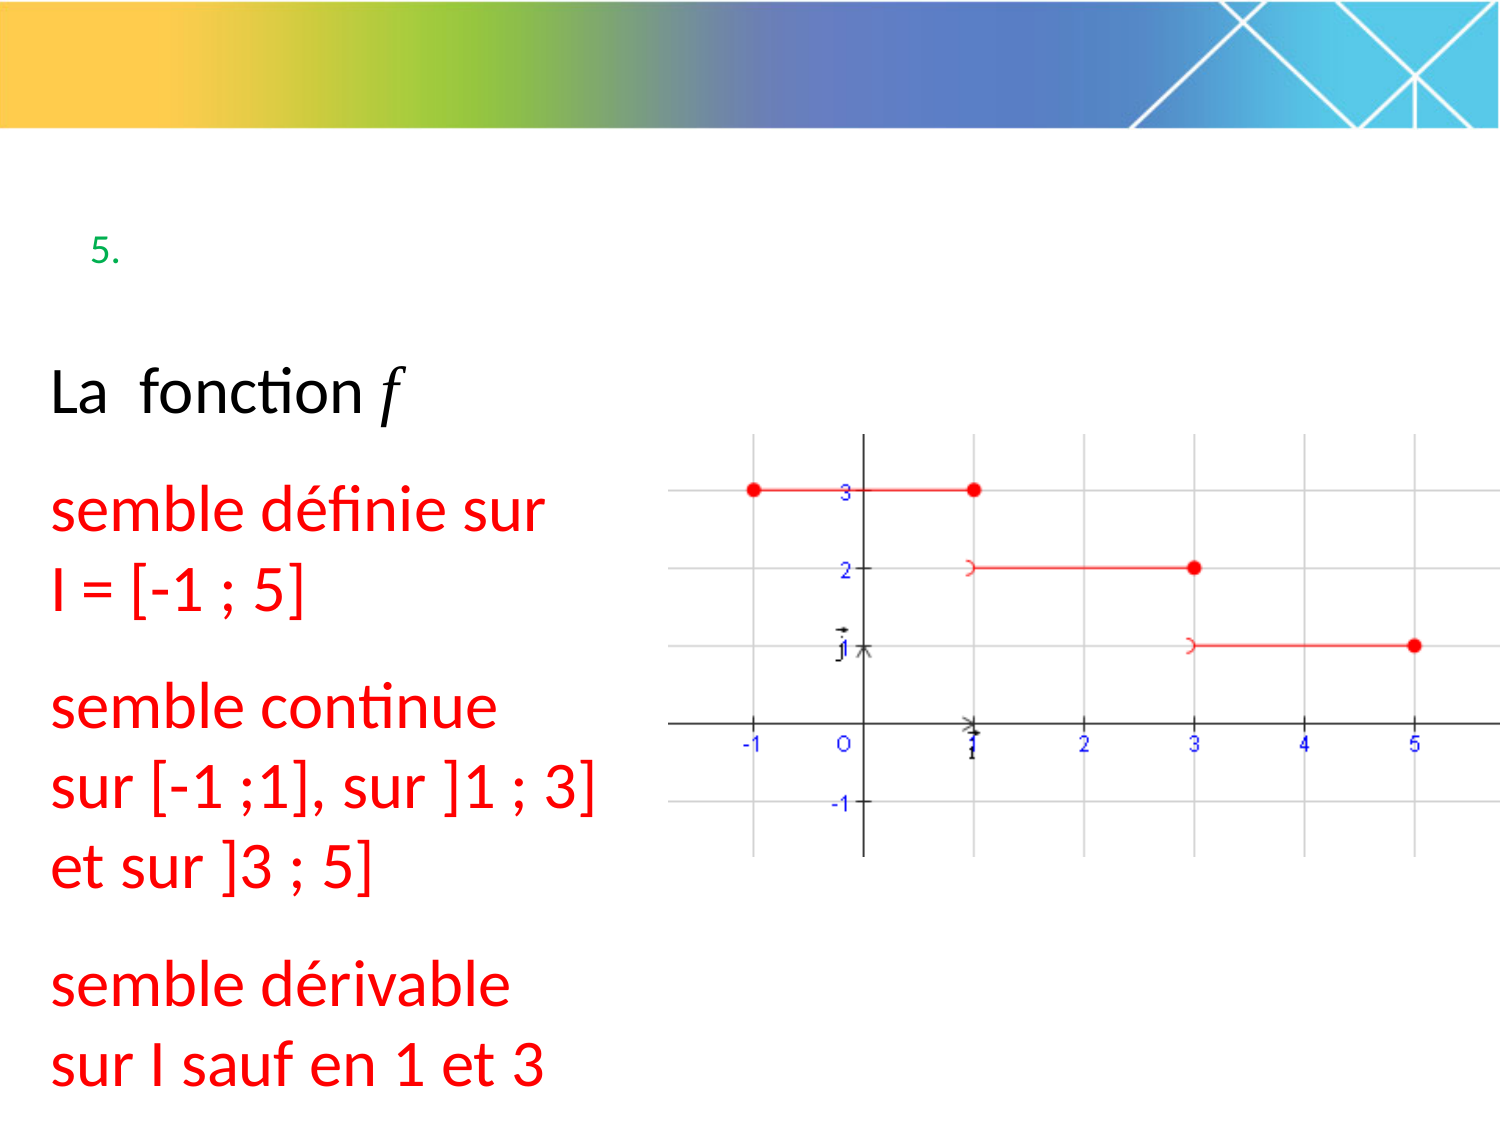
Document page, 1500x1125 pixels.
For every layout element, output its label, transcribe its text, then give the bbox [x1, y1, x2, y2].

picture [0, 0, 1500, 130]
title [75, 164, 1425, 305]
picture [668, 434, 1500, 857]
text_box La fonction f semble définie sur I = [-1 ; 5] semble continue sur [-1 ;1], sur ]1 ; 3] et sur ]3 ; 5] semble dérivable sur I sauf en 1 et 3 [35, 339, 645, 1107]
